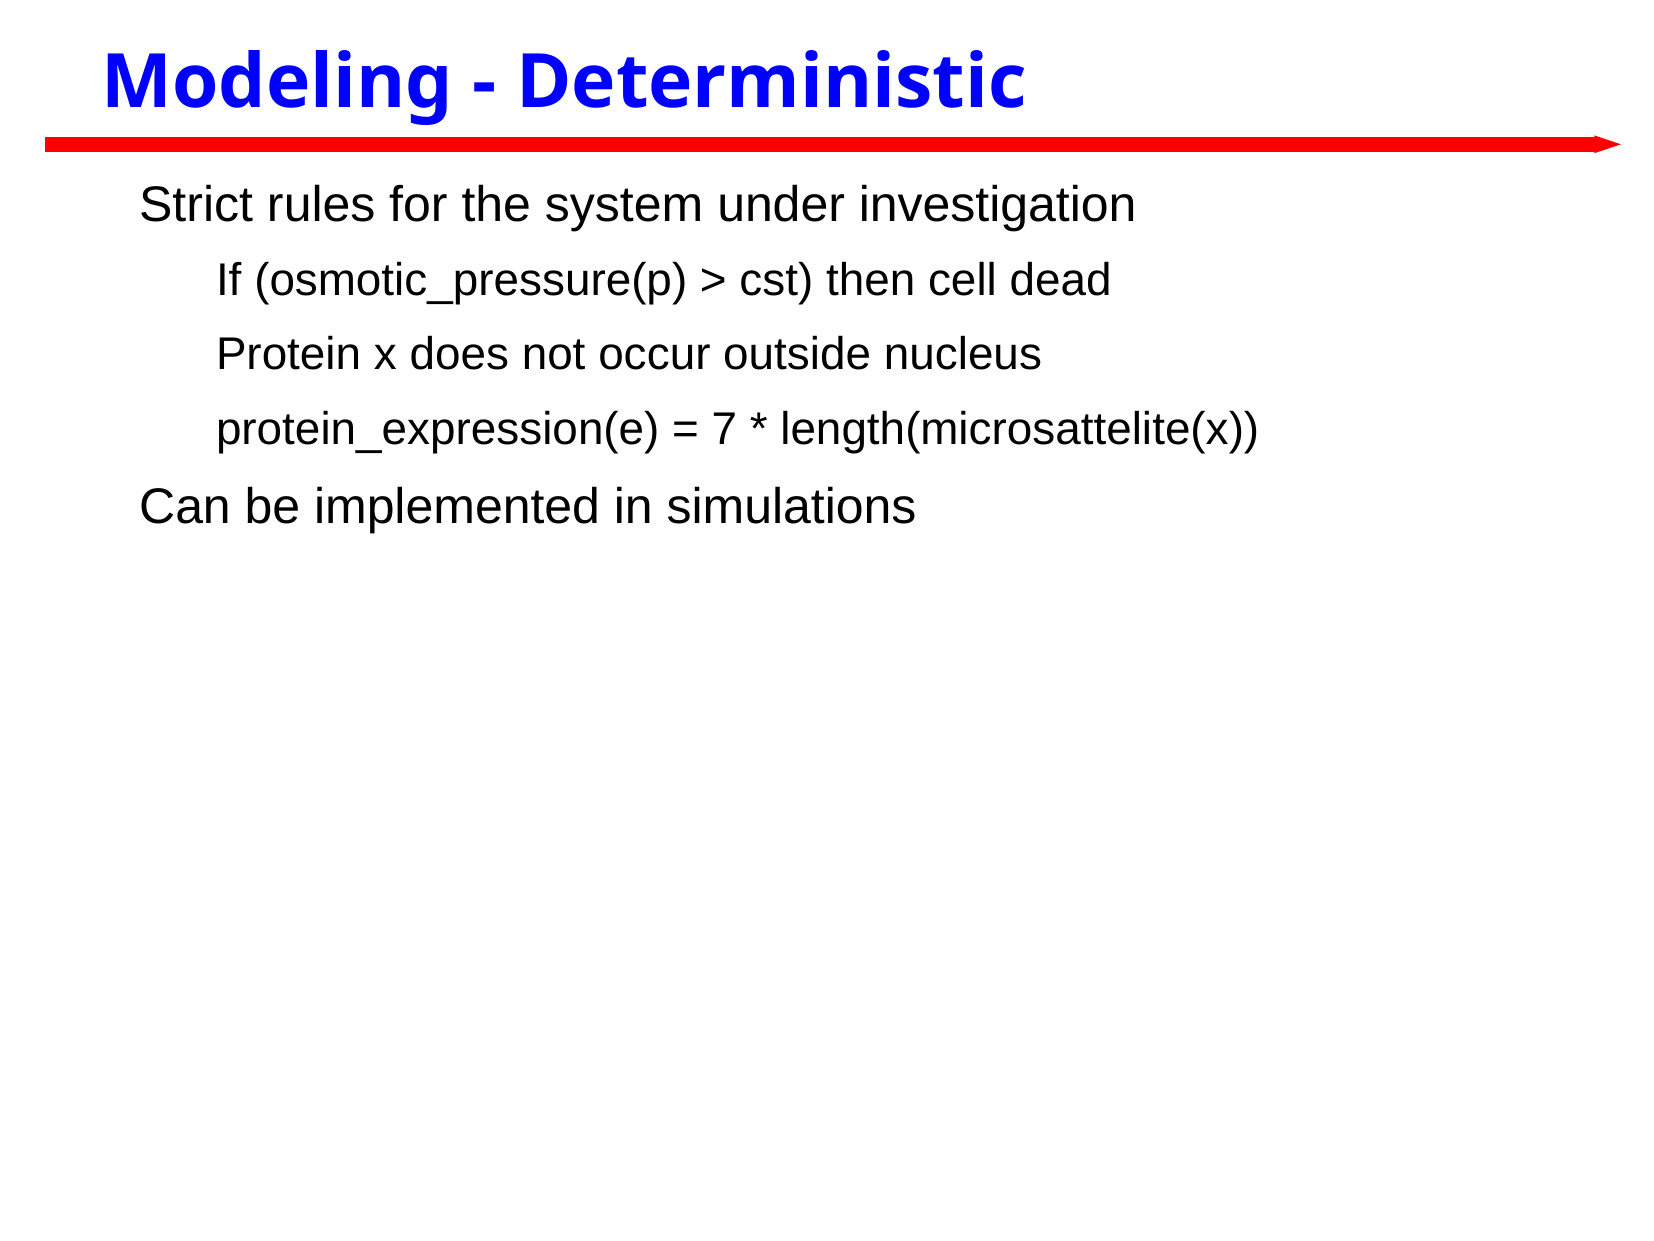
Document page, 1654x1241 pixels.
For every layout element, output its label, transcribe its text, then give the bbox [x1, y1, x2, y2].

title Modeling - Deterministic [101, 27, 1514, 130]
list Strict rules for the system under investigation If (osmotic_pressure(p) > cst) then cell dead Protein x does not occur outside nucleus protein_expression(e) = 7 * length(microsattelite(x)) Can be implemented in simulations [121, 175, 1534, 1127]
